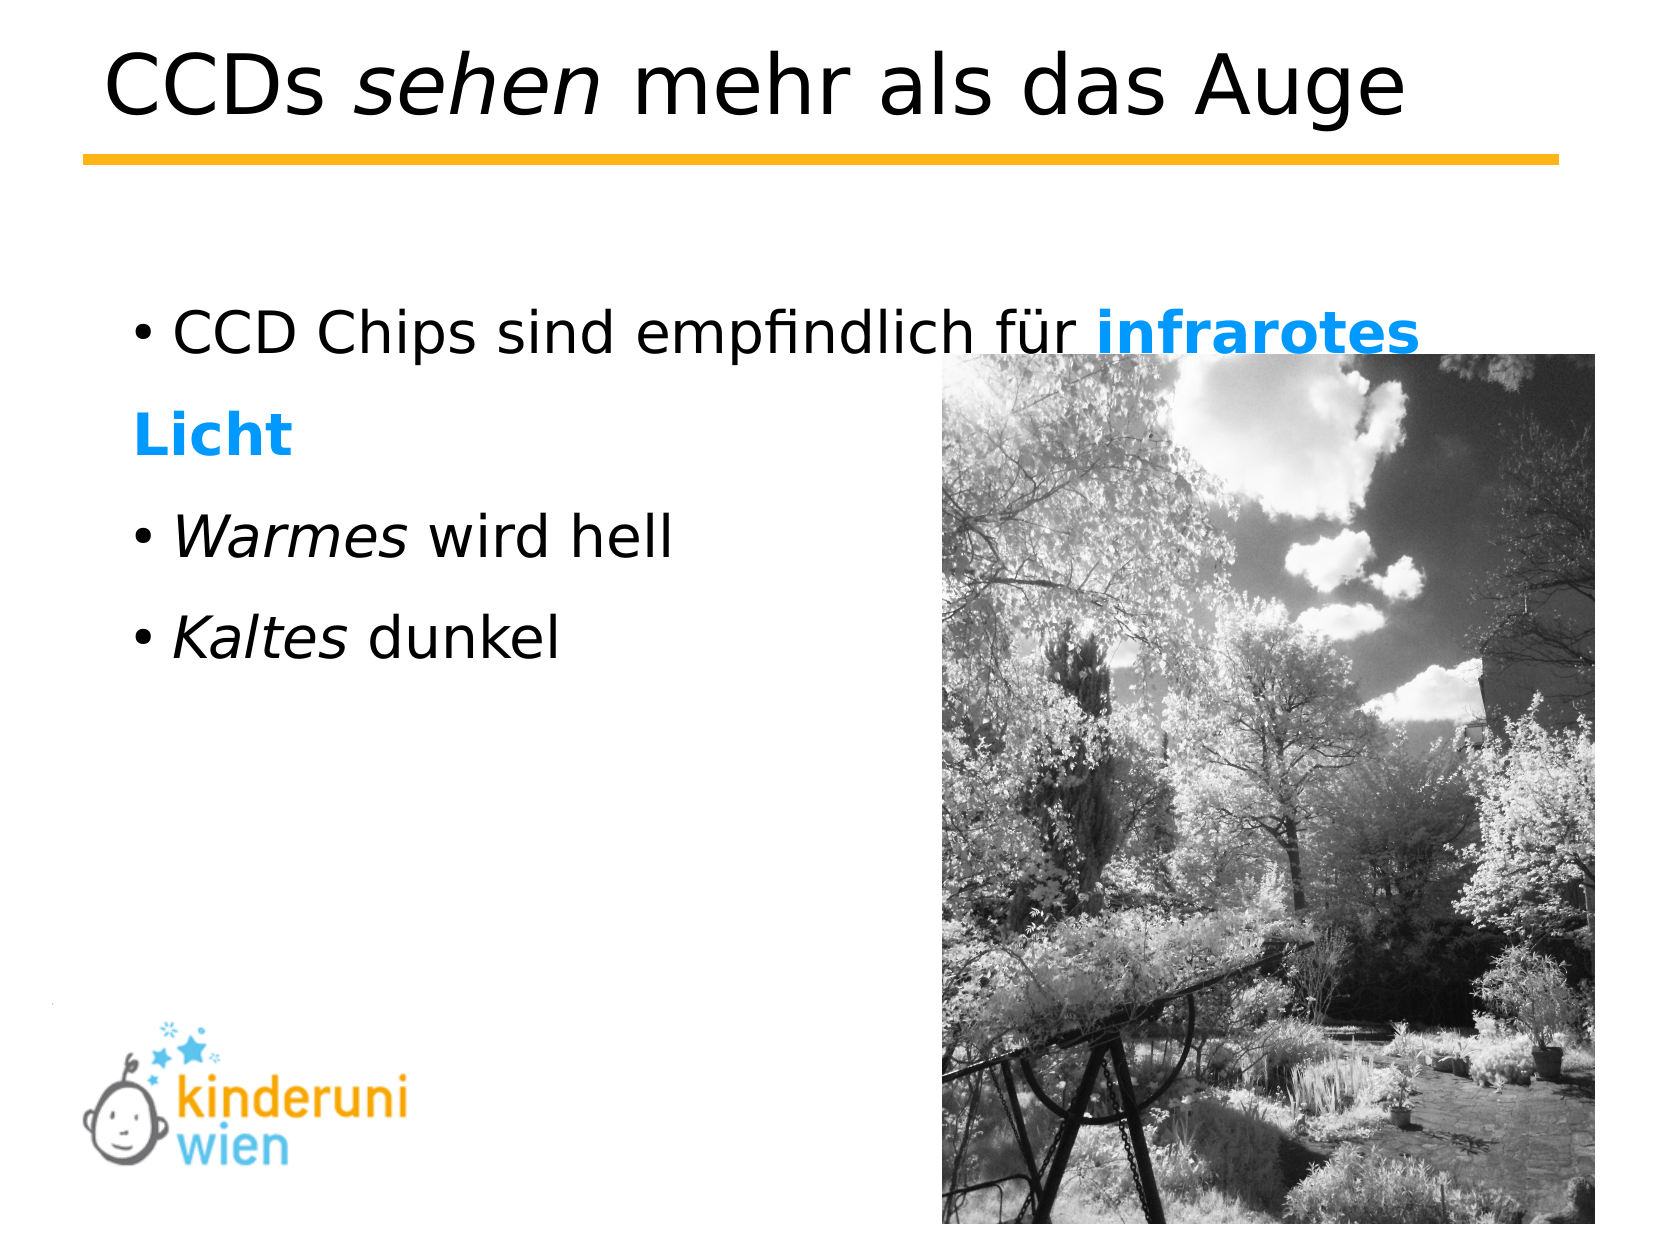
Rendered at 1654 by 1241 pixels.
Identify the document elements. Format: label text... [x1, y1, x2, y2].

title CCDs sehen mehr als das Auge [88, 29, 1625, 142]
picture [52, 1003, 443, 1208]
text_box CCD Chips sind empfindlich für infrarotes Licht Warmes wird hell Kaltes dunkel [118, 258, 1536, 647]
picture [942, 354, 1595, 1224]
